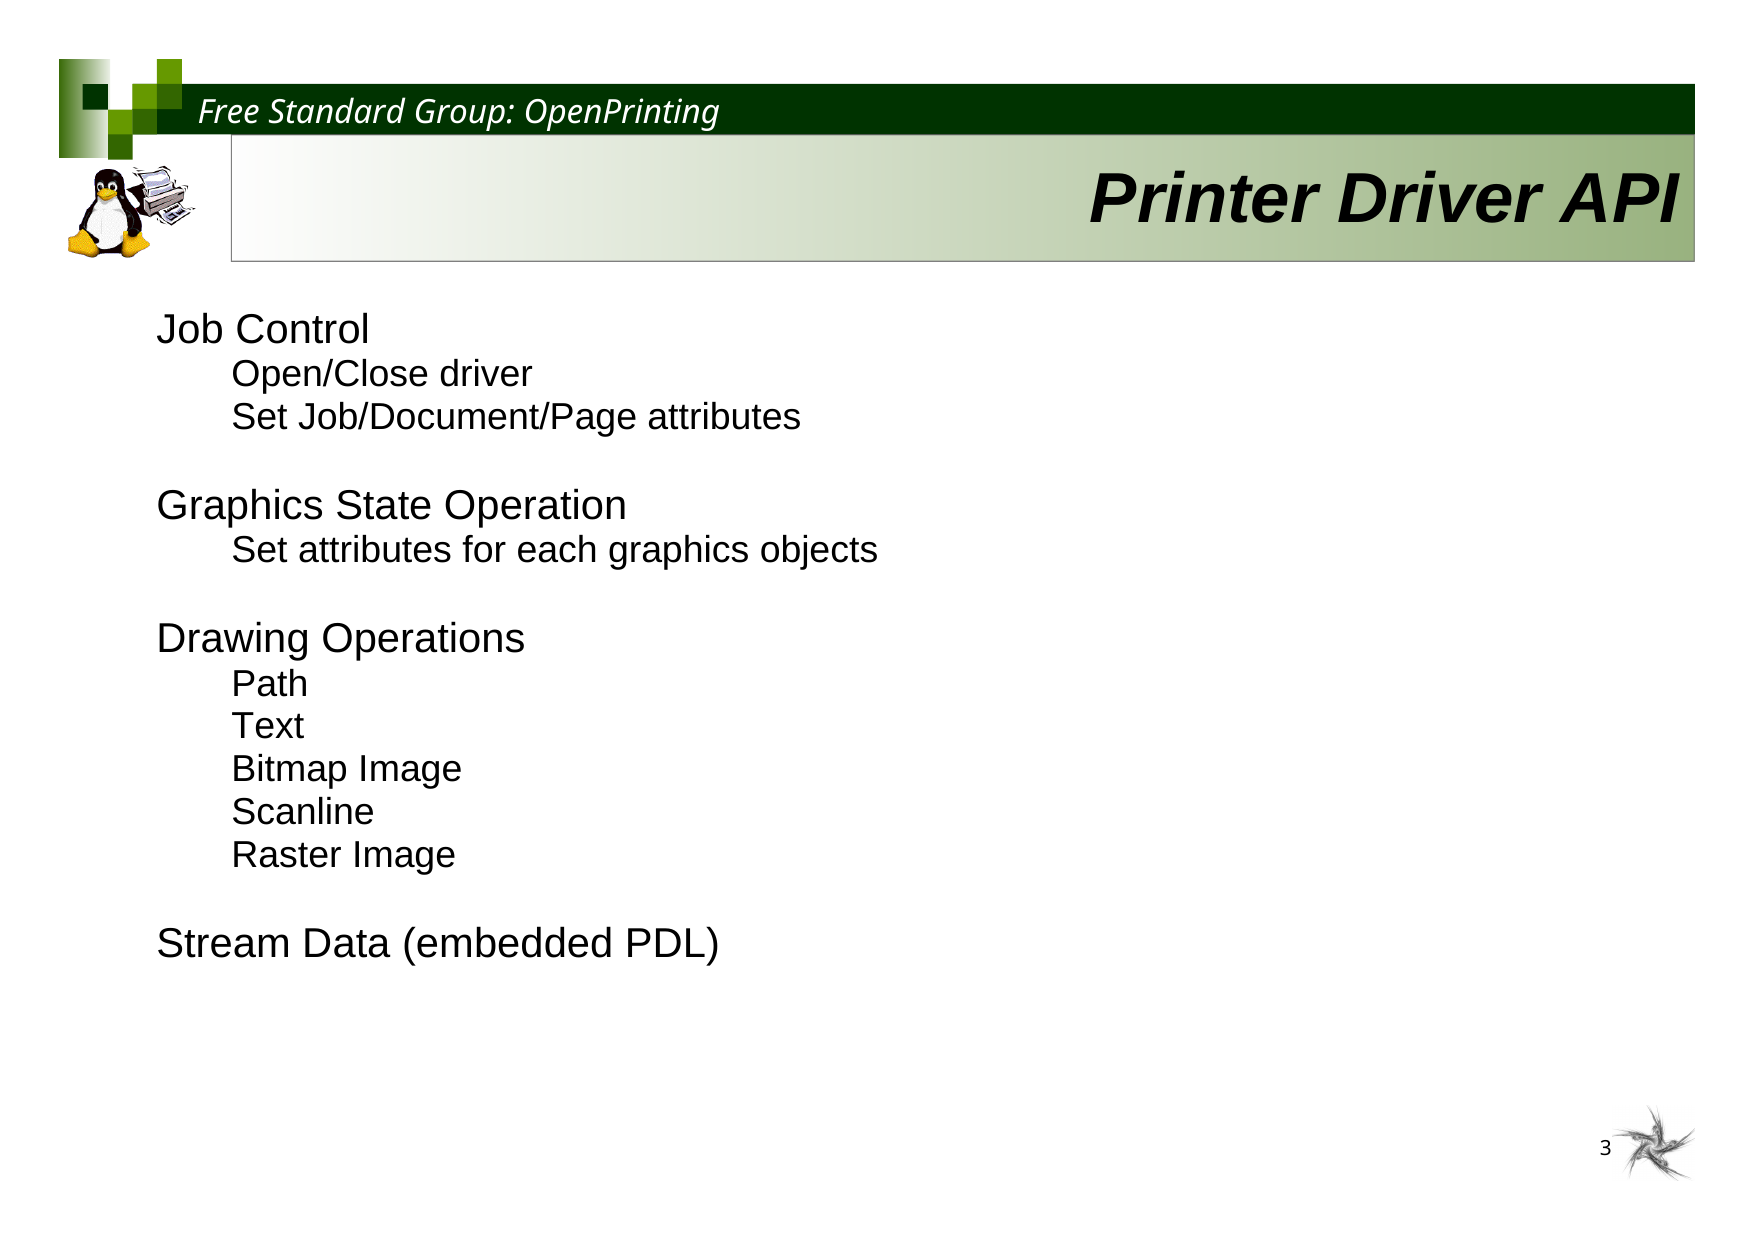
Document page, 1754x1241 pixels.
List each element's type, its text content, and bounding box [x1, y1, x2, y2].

picture [1612, 1105, 1695, 1181]
picture [59, 155, 204, 265]
title Printer Driver API [230, 134, 1695, 262]
list Job Control Open/Close driver Set Job/Document/Page attributes Graphics State Operation Set attributes for each graphics objects Drawing Operations Path Text Bitmap Image Scanline Raster Image Stream Data (embedded PDL) [141, 305, 1614, 1136]
